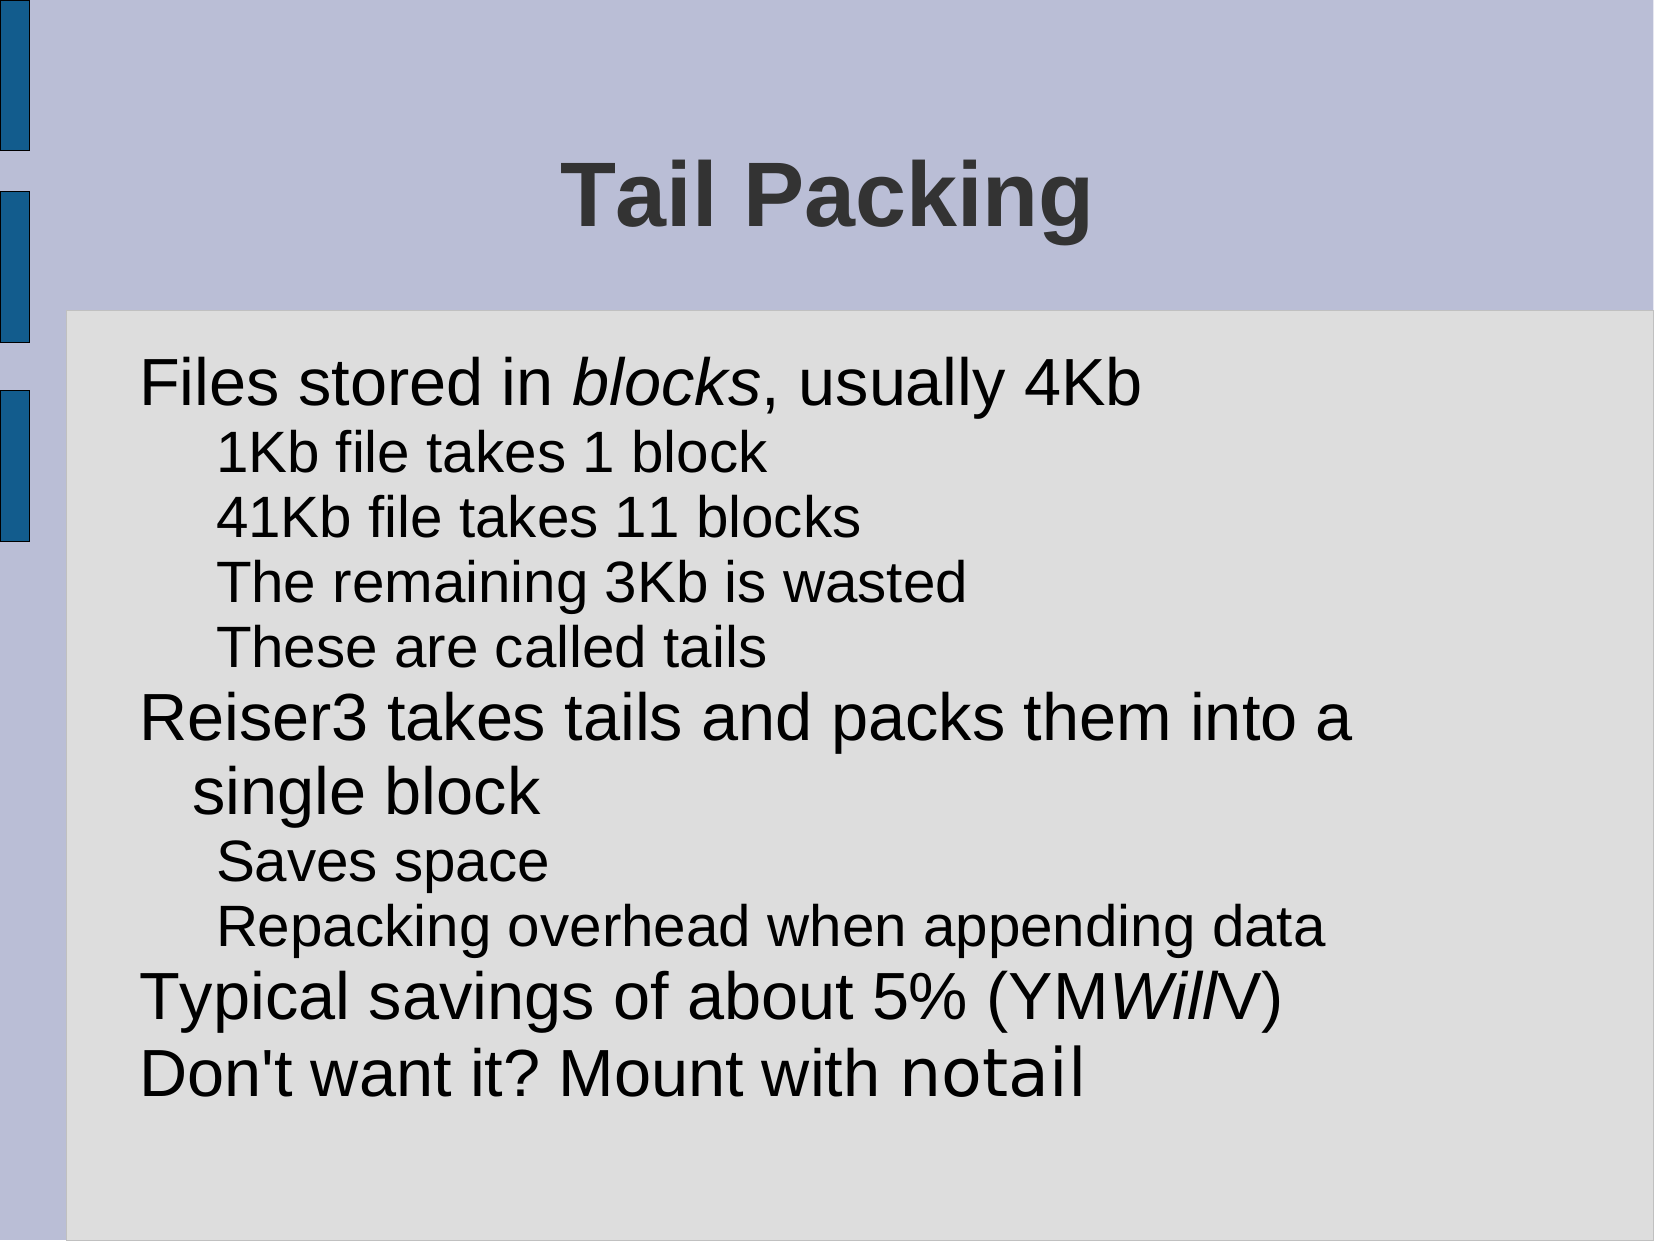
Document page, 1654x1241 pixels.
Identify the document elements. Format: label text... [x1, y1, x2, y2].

list Files stored in blocks, usually 4Kb 1Kb file takes 1 block 41Kb file takes 11 blocks The remaining 3Kb is wasted These are called tails Reiser3 takes tails and packs them into a single block Saves space Repacking overhead when appending data Typical savings of about 5% (YMWillV) Don't want it? Mount with notail [121, 344, 1534, 1142]
title Tail Packing [121, 91, 1534, 299]
